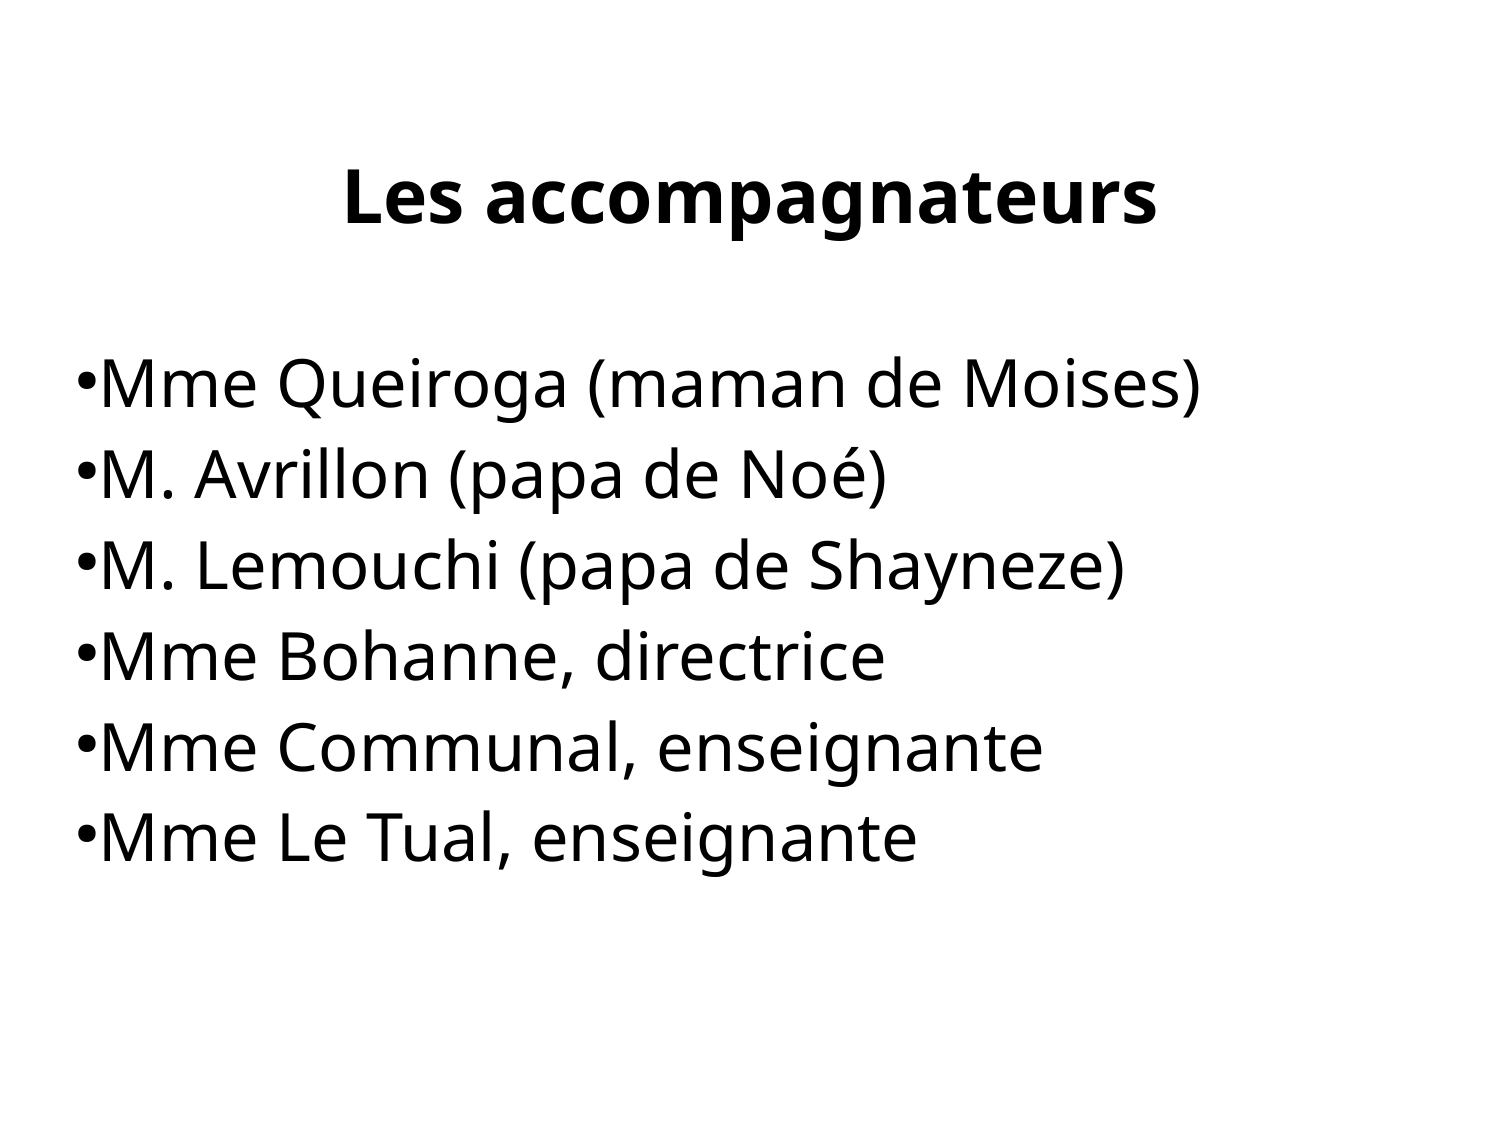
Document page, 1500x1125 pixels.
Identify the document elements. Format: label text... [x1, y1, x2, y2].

subtitle Les accompagnateurs Mme Queiroga (maman de Moises) M. Avrillon (papa de Noé) M. Lemouchi (papa de Shayneze) Mme Bohanne, directrice Mme Communal, enseignante Mme Le Tual, enseignante [75, 24, 1425, 1000]
